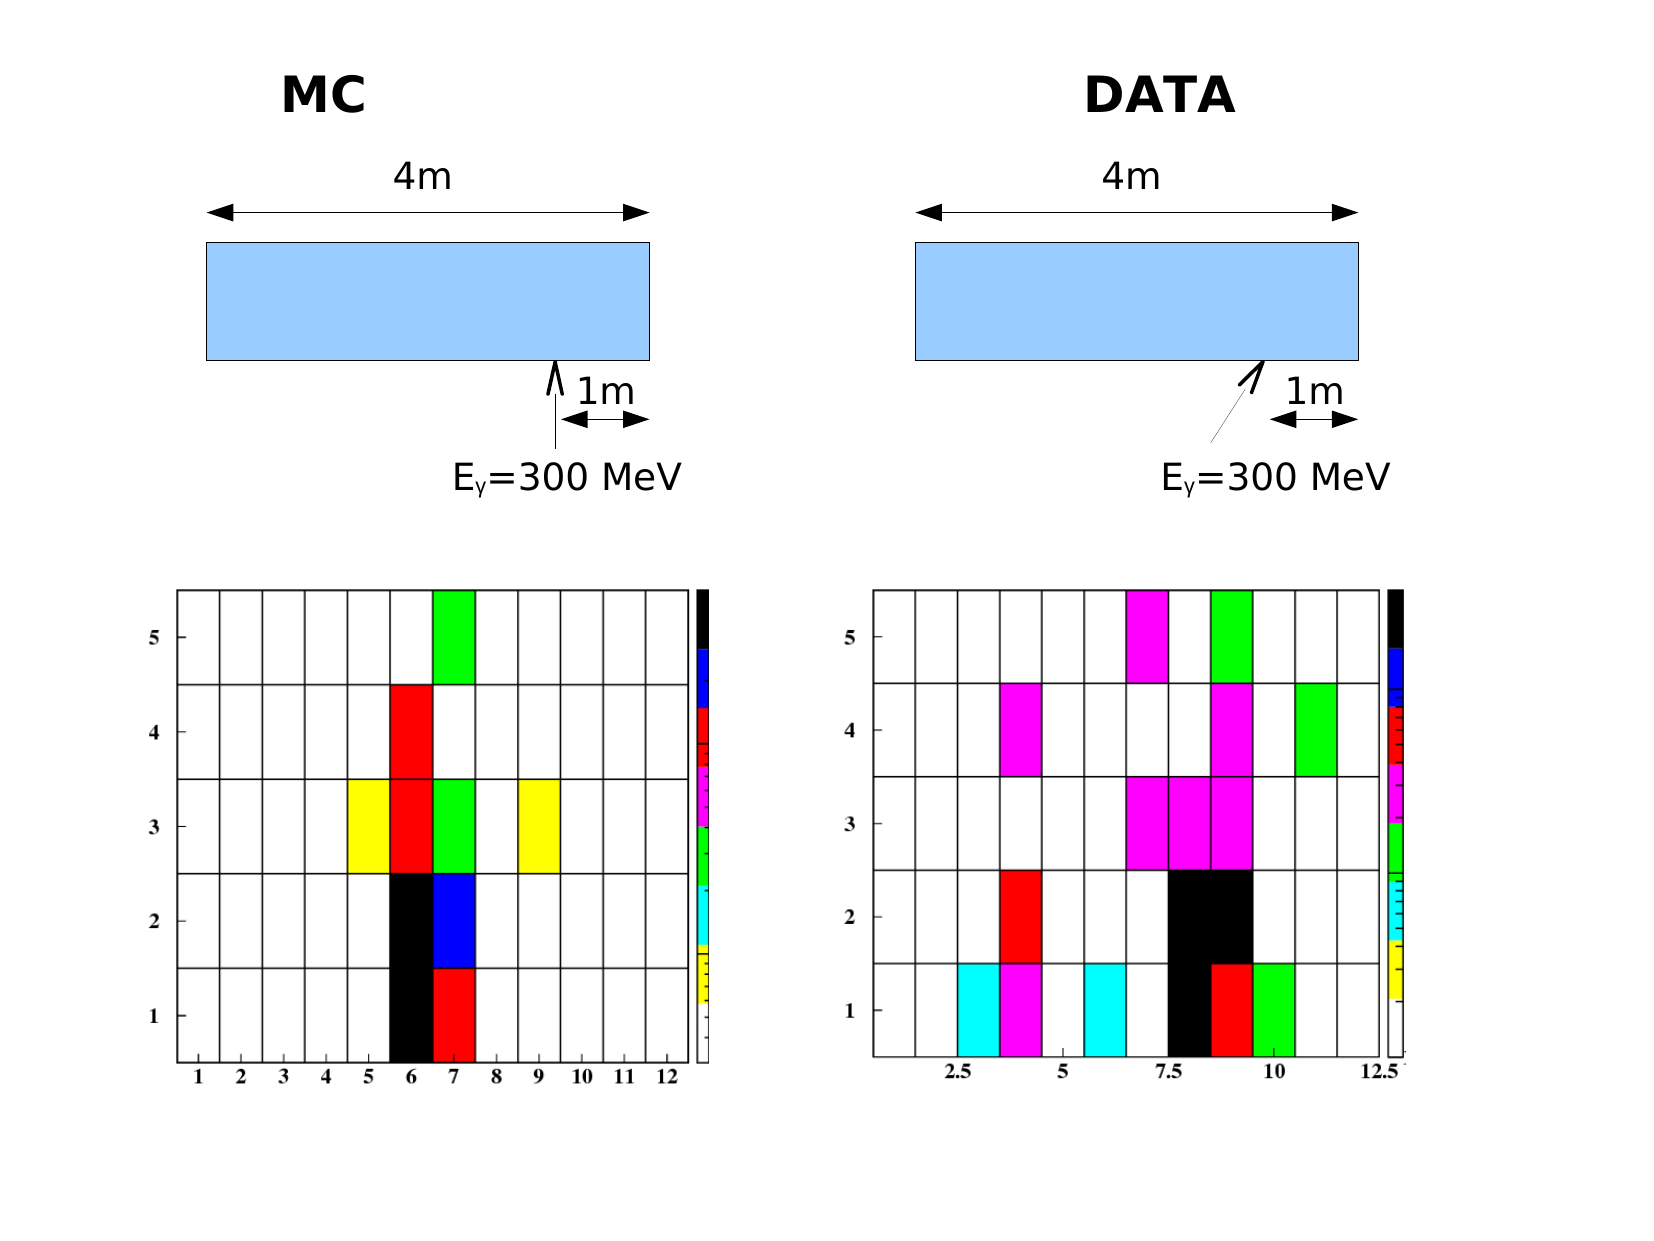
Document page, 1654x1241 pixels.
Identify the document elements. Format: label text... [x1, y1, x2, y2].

text_box 4m [377, 147, 467, 206]
text_box 4m [1086, 147, 1176, 206]
text_box MC [265, 59, 502, 133]
text_box DATA [1068, 59, 1306, 133]
text_box [206, 242, 650, 361]
text_box Eγ=300 MeV [1145, 448, 1403, 520]
text_box Eγ=300 MeV [437, 448, 695, 520]
picture [118, 531, 709, 1123]
text_box [915, 242, 1359, 361]
text_box 1m [561, 362, 650, 421]
picture [814, 531, 1406, 1123]
text_box 1m [1269, 362, 1359, 421]
